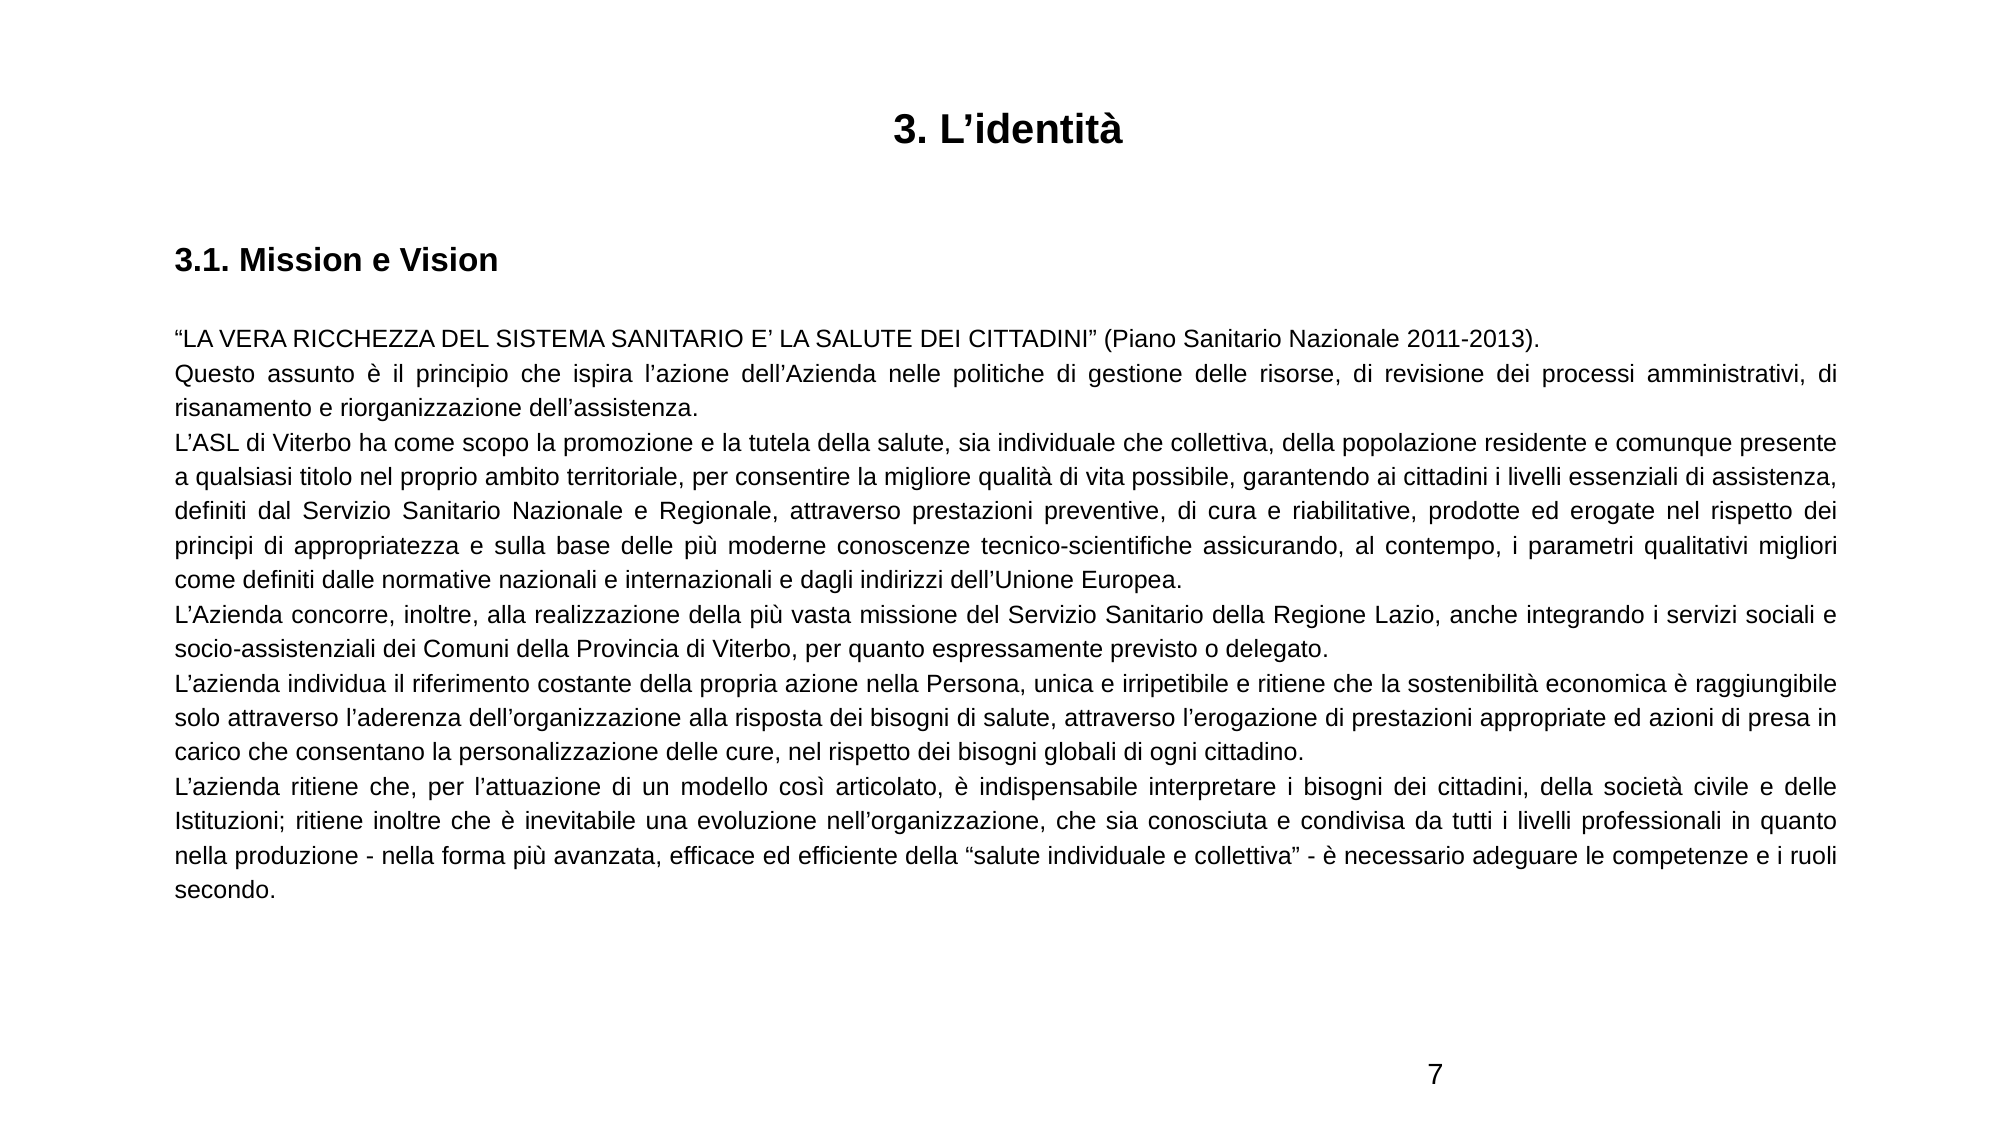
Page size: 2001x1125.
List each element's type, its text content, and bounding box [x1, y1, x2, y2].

slide_number <numero> [1412, 1042, 1863, 1103]
text_box 3. L’identità 3.1. Mission e Vision “LA VERA RICCHEZZA DEL SISTEMA SANITARIO E’ LA SALUTE DEI CITTADINI” (Piano Sanitario Nazionale 2011-2013). Questo assunto è il principio che ispira l’azione dell’Azienda nelle politiche di gestione delle risorse, di revisione dei processi amministrativi, di risanamento e riorganizzazione dell’assistenza. L’ASL di Viterbo ha come scopo la promozione e la tutela della salute, sia individuale che collettiva, della popolazione residente e comunque presente a qualsiasi titolo nel proprio ambito territoriale, per consentire la migliore qualità di vita possibile, garantendo ai cittadini i livelli essenziali di assistenza, definiti dal Servizio Sanitario Nazionale e Regionale, attraverso prestazioni preventive, di cura e riabilitative, prodotte ed erogate nel rispetto dei principi di appropriatezza e sulla base delle più moderne conoscenze tecnico-scientifiche assicurando, al contempo, i parametri qualitativi migliori come definiti dalle normative nazionali e internazionali e dagli indirizzi dell’Unione Europea. L’Azienda concorre, inoltre, alla realizzazione della più vasta missione del Servizio Sanitario della Regione Lazio, anche integrando i servizi sociali e socio-assistenziali dei Comuni della Provincia di Viterbo, per quanto espressamente previsto o delegato. L’azienda individua il riferimento costante della propria azione nella Persona, unica e irripetibile e ritiene che la sostenibilità economica è raggiungibile solo attraverso l’aderenza dell’organizzazione alla risposta dei bisogni di salute, attraverso l’erogazione di prestazioni appropriate ed azioni di presa in carico che consentano la personalizzazione delle cure, nel rispetto dei bisogni globali di ogni cittadino. L’azienda ritiene che, per l’attuazione di un modello così articolato, è indispensabile interpretare i bisogni dei cittadini, della società civile e delle Istituzioni; ritiene inoltre che è inevitabile una evoluzione nell’organizzazione, che sia conosciuta e condivisa da tutti i livelli professionali in quanto nella produzione - nella forma più avanzata, efficace ed efficiente della “salute individuale e collettiva” - è necessario adeguare le competenze e i ruoli secondo. [159, 86, 1857, 958]
